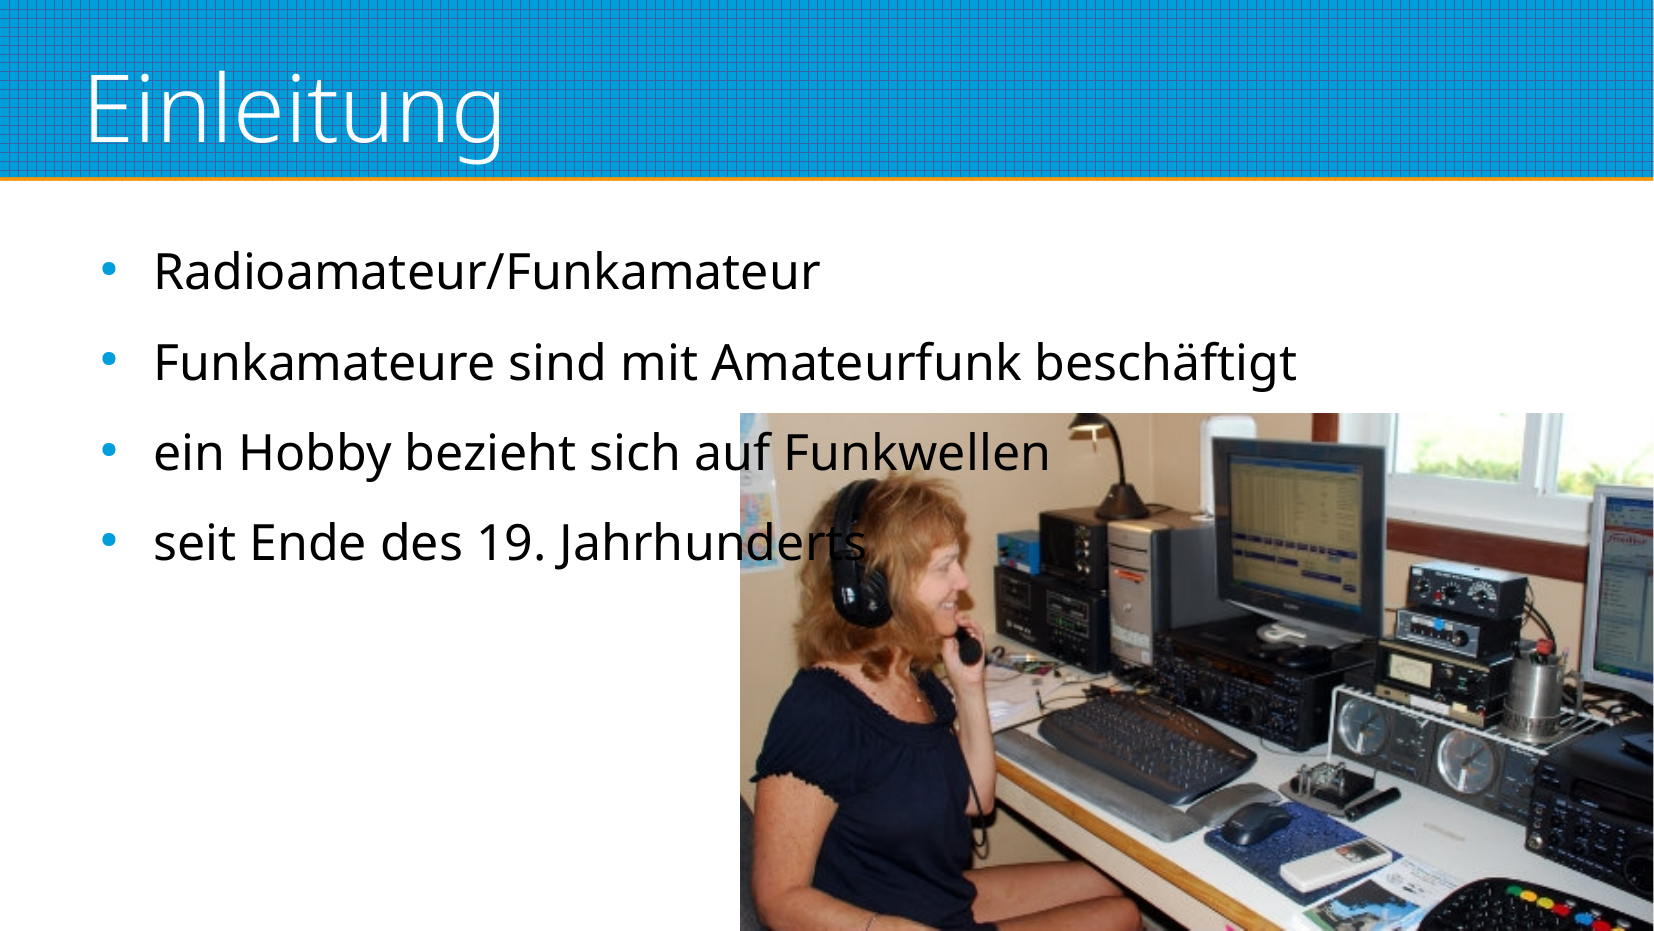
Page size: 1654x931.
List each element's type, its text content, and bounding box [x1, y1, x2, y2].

list Radioamateur/Funkamateur Funkamateure sind mit Amateurfunk beschäftigt ein Hobby bezieht sich auf Funkwellen seit Ende des 19. Jahrhunderts [82, 236, 1563, 811]
title Einleitung [82, 14, 1571, 171]
picture [740, 413, 1654, 931]
